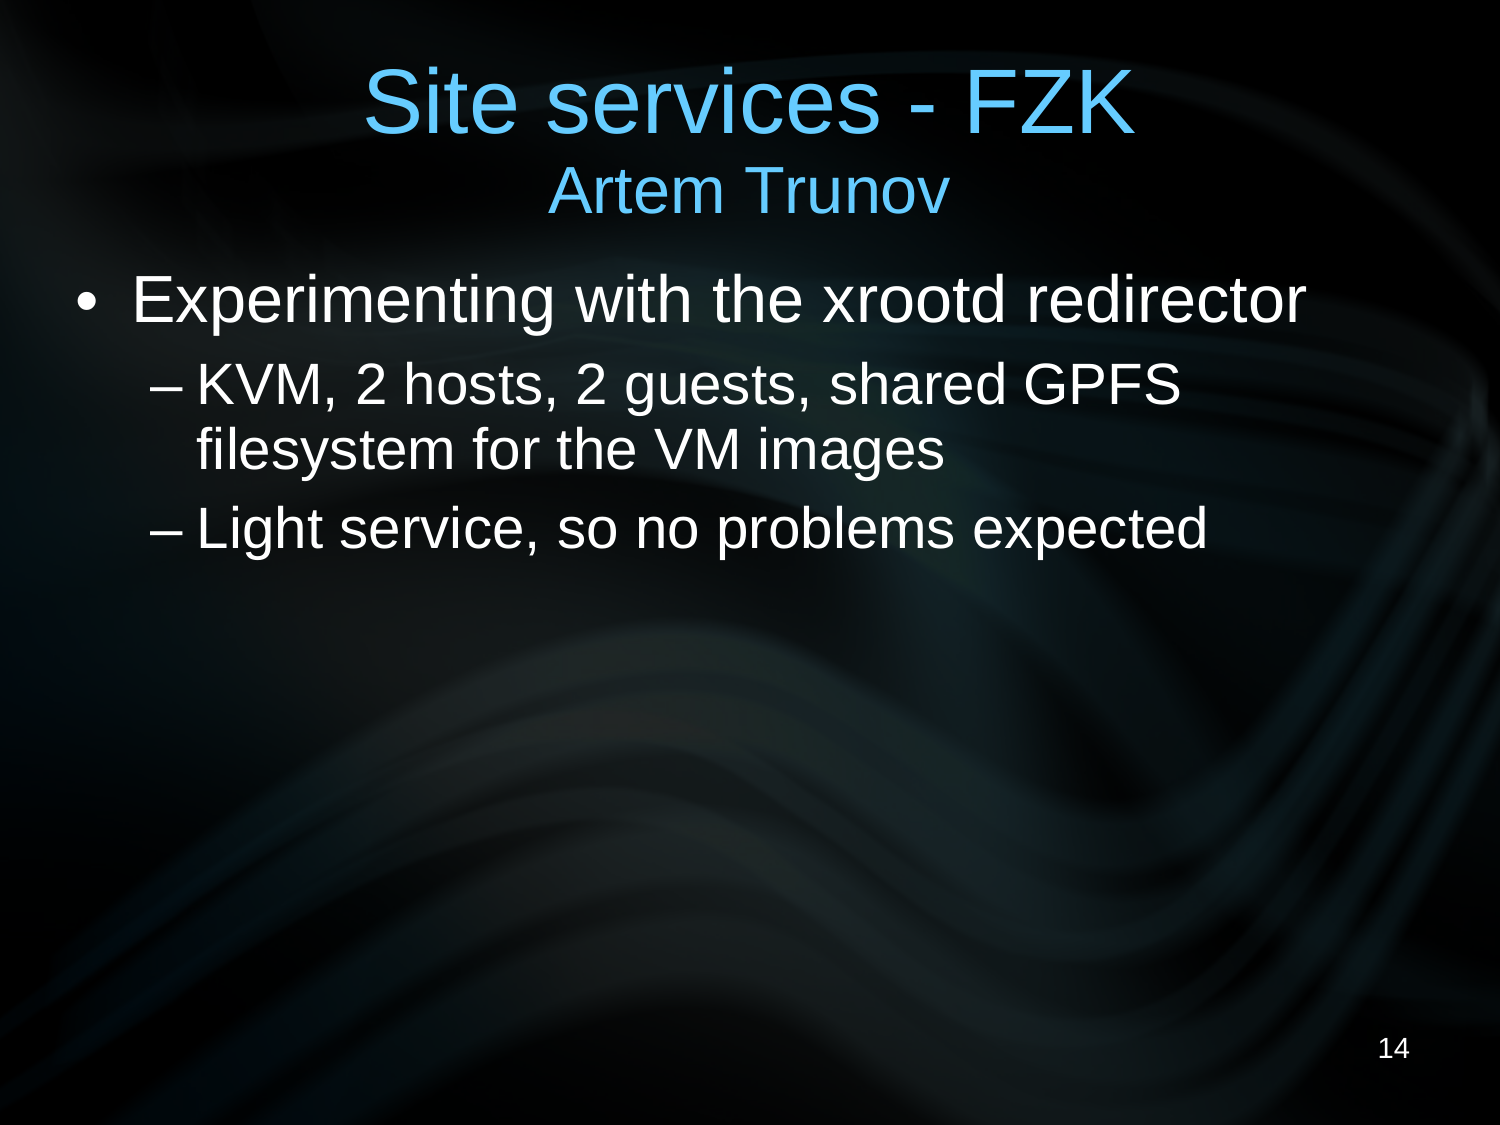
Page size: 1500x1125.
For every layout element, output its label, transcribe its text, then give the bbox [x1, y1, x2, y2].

title Site services - FZK Artem Trunov [75, 50, 1426, 228]
list Experimenting with the xrootd redirector KVM, 2 hosts, 2 guests, shared GPFS filesystem for the VM images Light service, so no problems expected [75, 262, 1426, 991]
